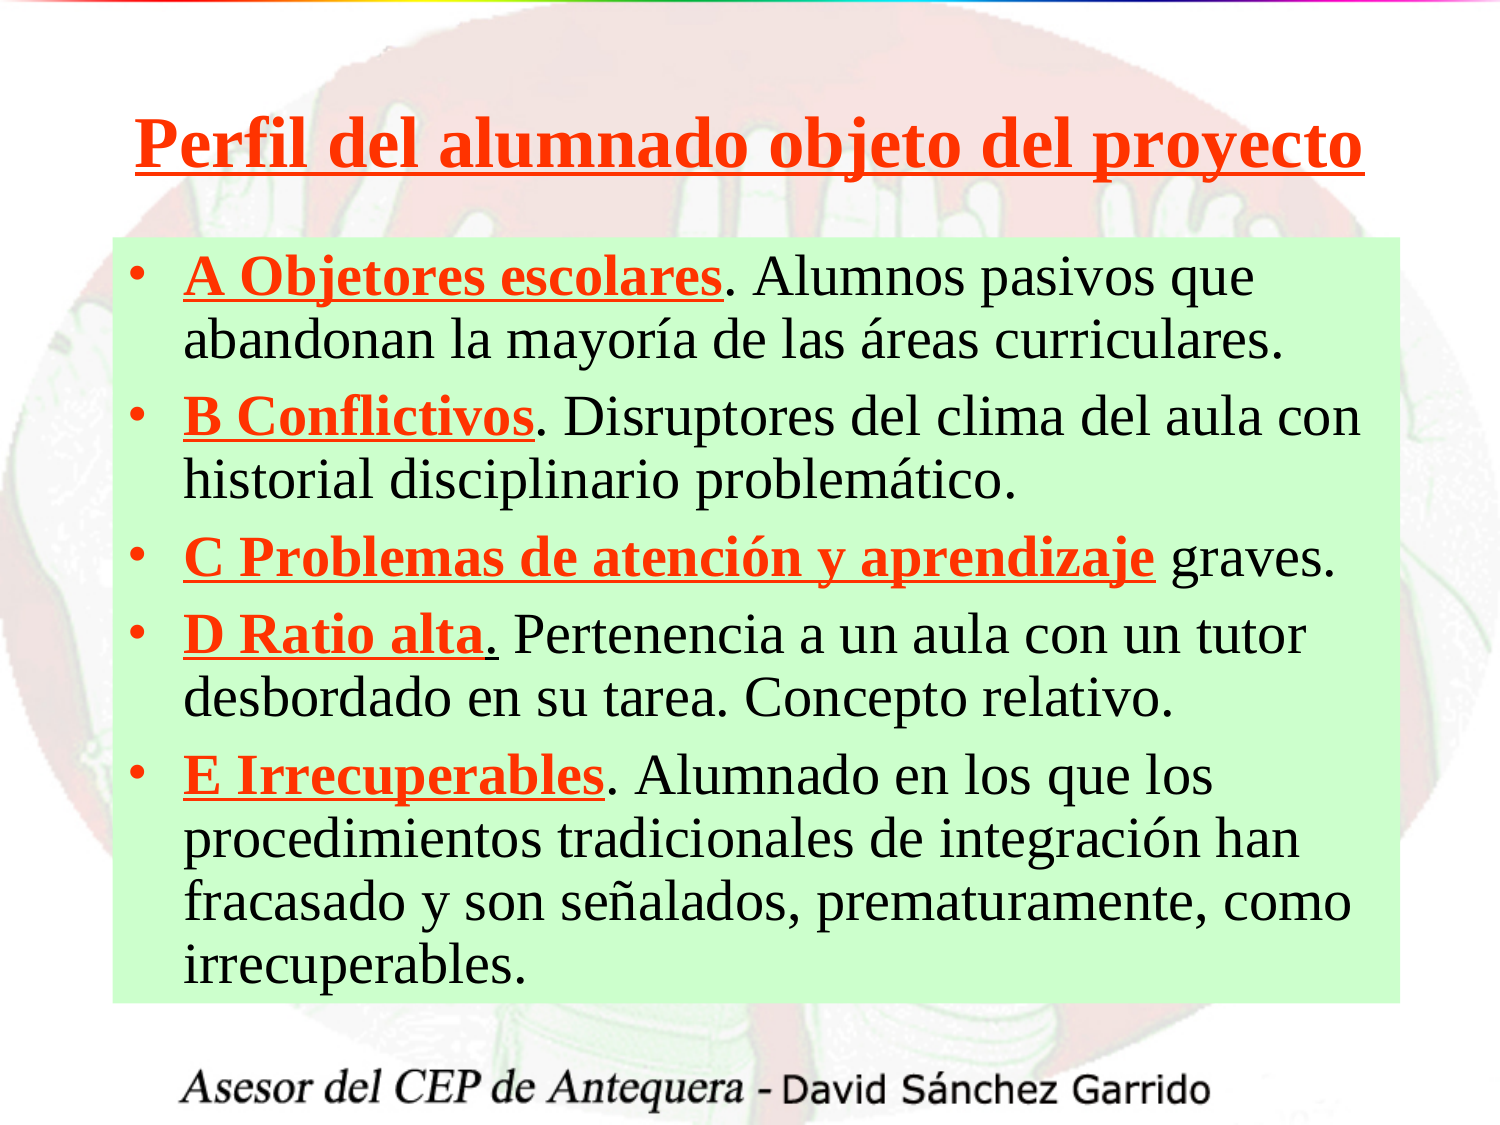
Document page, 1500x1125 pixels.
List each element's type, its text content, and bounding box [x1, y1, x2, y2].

picture [0, 0, 1500, 1125]
text_box Perfil del alumnado objeto del proyecto [75, 87, 1426, 191]
text_box A Objetores escolares. Alumnos pasivos que abandonan la mayoría de las áreas curriculares. B Conflictivos. Disruptores del clima del aula con historial disciplinario problemático. C Problemas de atención y aprendizaje graves. D Ratio alta. Pertenencia a un aula con un tutor desbordado en su tarea. Concepto relativo. E Irrecuperables. Alumnado en los que los procedimientos tradicionales de integración han fracasado y son señalados, prematuramente, como irrecuperables. [112, 237, 1401, 1004]
